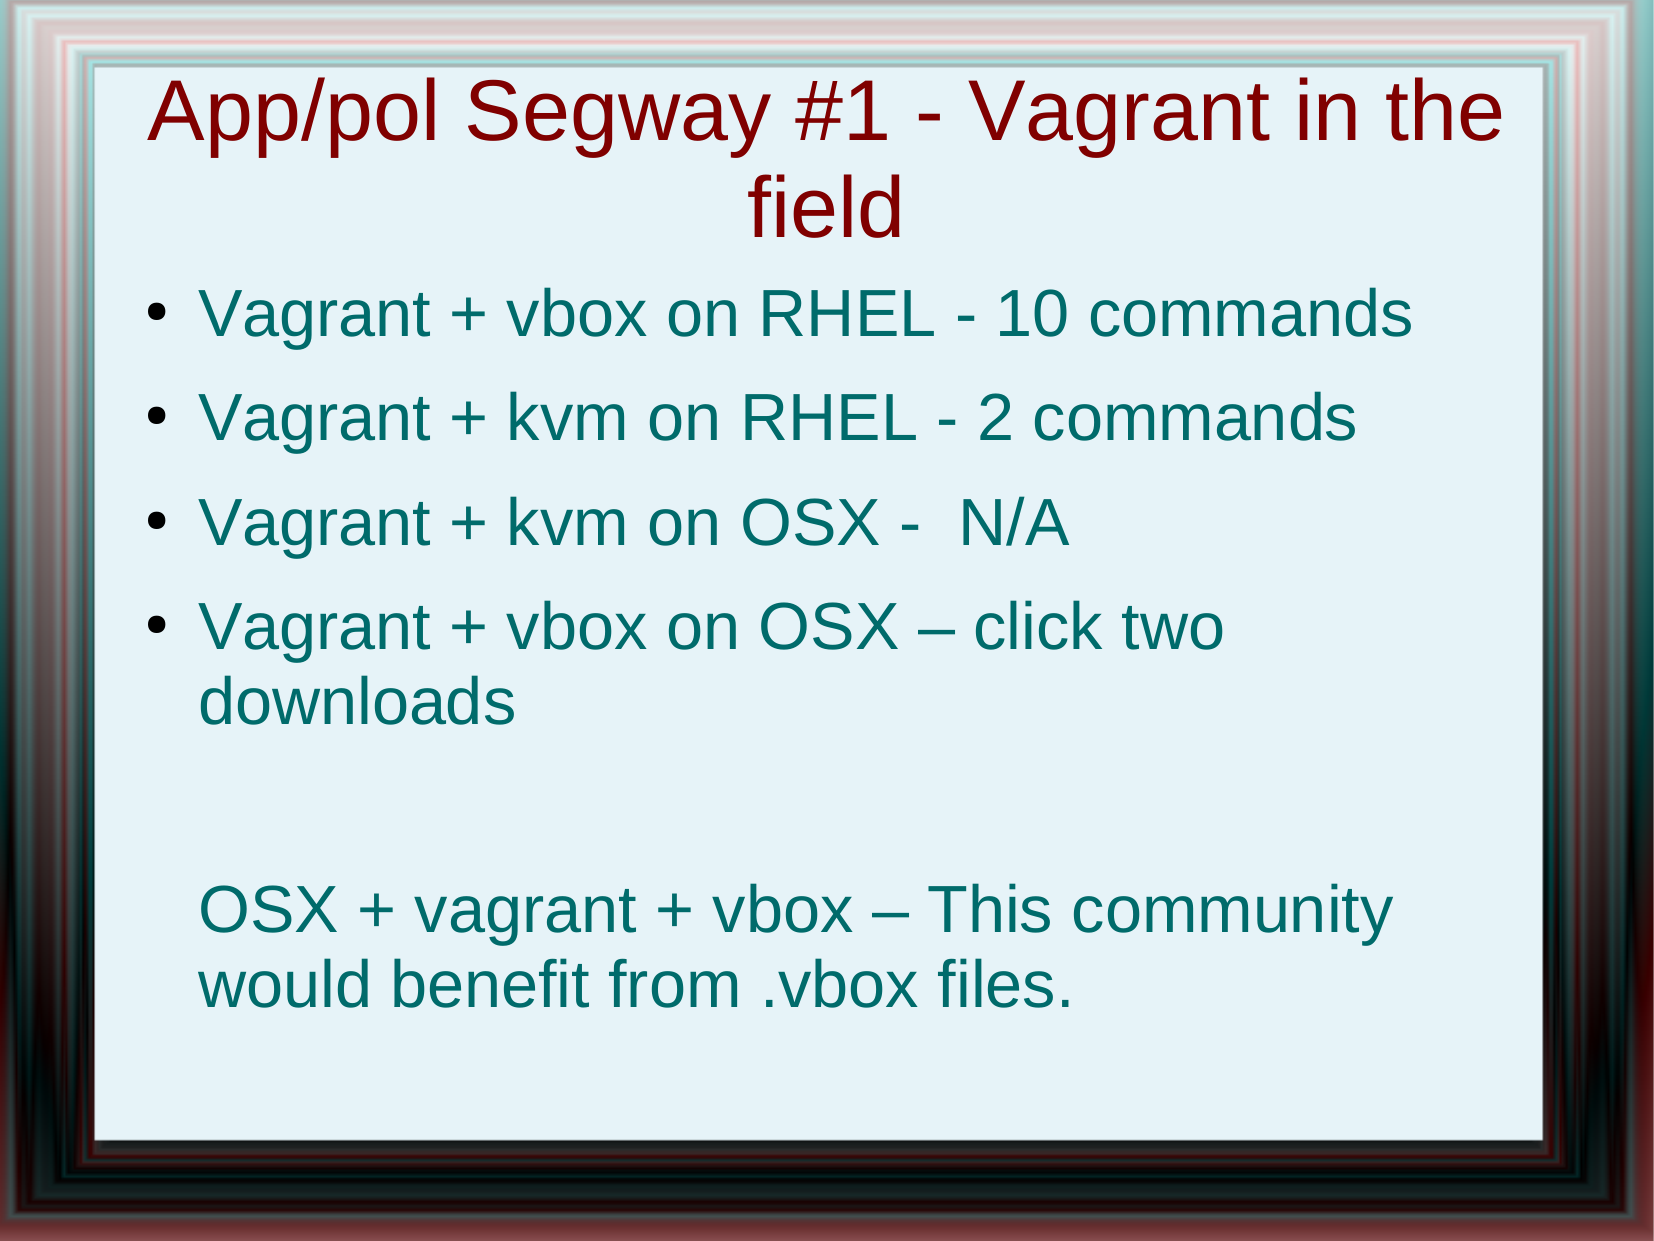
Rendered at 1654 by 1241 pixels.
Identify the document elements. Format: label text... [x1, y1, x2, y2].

picture [0, 0, 1654, 1241]
title App/pol Segway #1 - Vagrant in the field [118, 62, 1536, 256]
list Vagrant + vbox on RHEL - 10 commands Vagrant + kvm on RHEL - 2 commands Vagrant + kvm on OSX - N/A Vagrant + vbox on OSX – click two downloads OSX + vagrant + vbox – This community would benefit from .vbox files. [127, 276, 1516, 1021]
